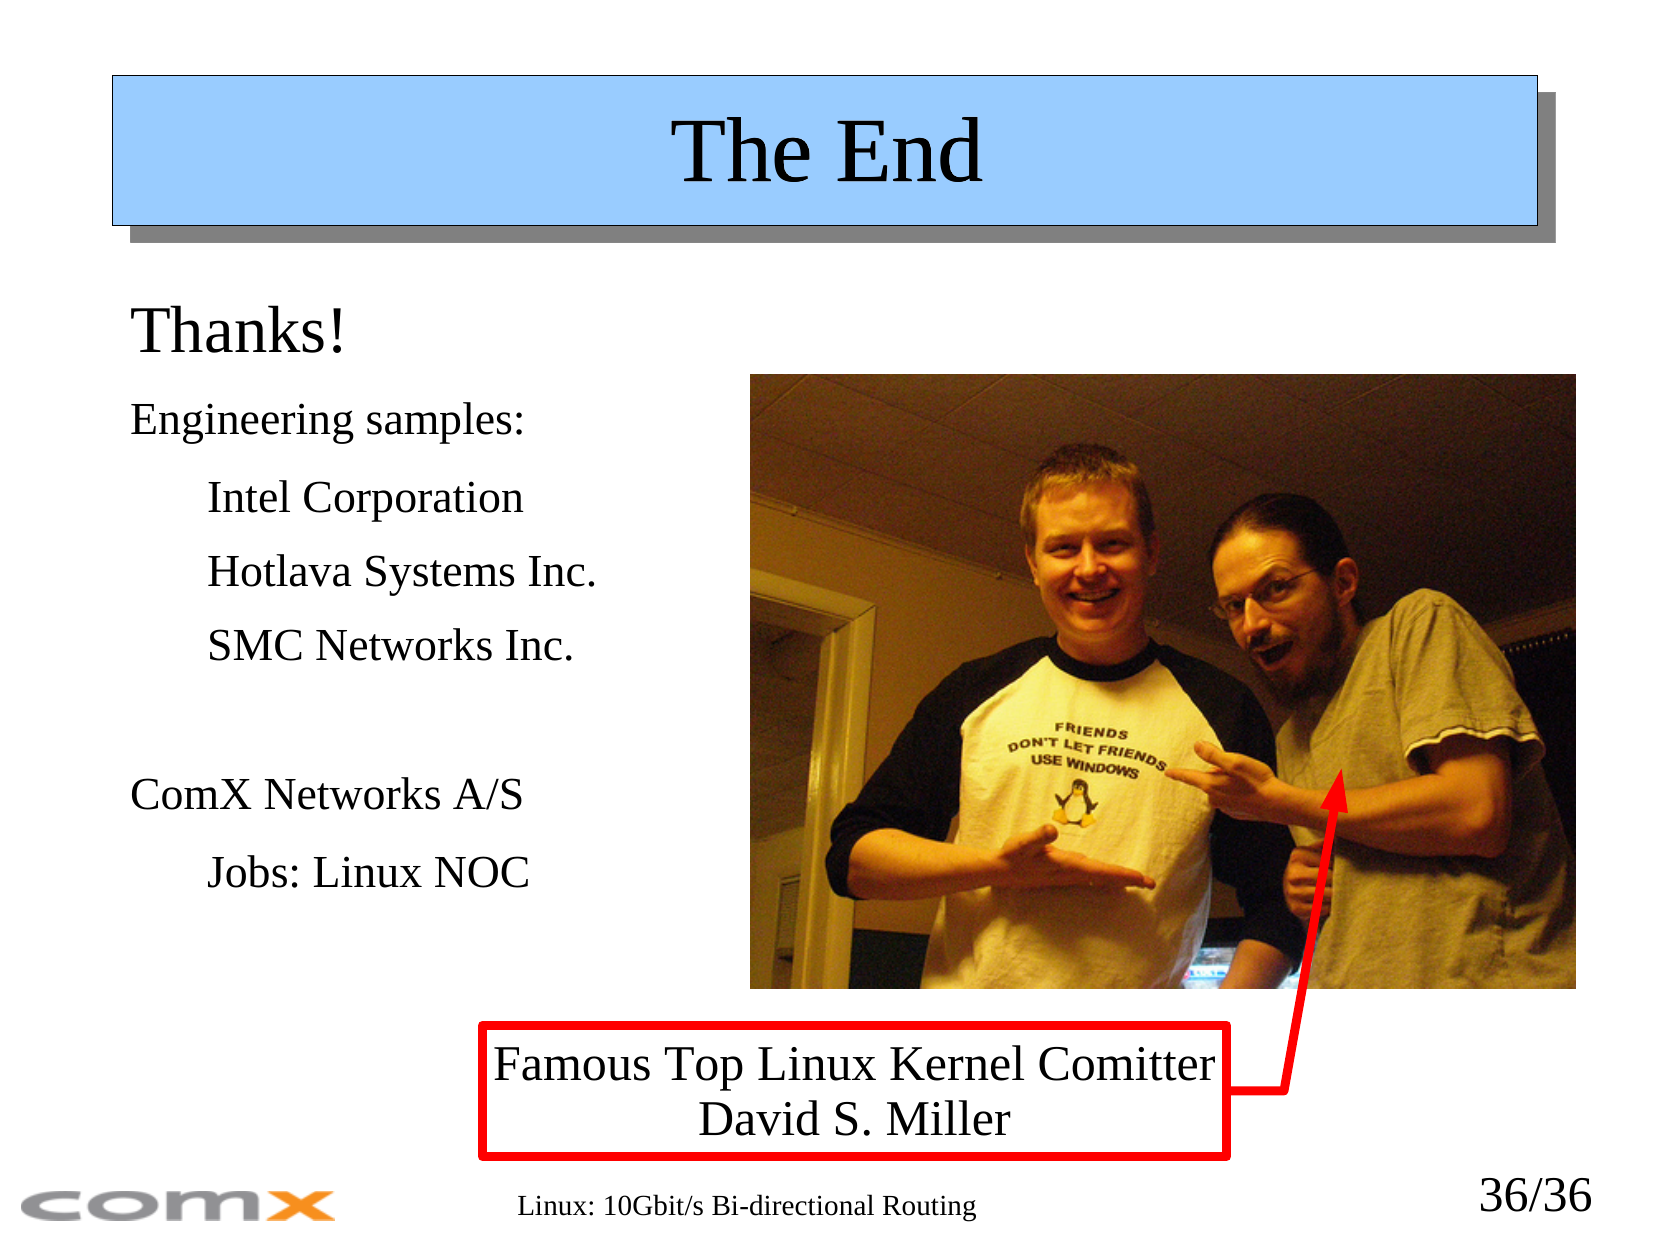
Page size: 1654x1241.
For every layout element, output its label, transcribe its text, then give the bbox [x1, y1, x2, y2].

picture [21, 1191, 335, 1221]
picture [750, 374, 1576, 989]
title The End [116, 75, 1538, 226]
text_box Famous Top Linux Kernel Comitter David S. Miller [482, 1025, 1227, 1157]
list Thanks! Engineering samples: Intel Corporation Hotlava Systems Inc. SMC Networks Inc. ComX Networks A/S Jobs: Linux NOC [112, 292, 1538, 1051]
